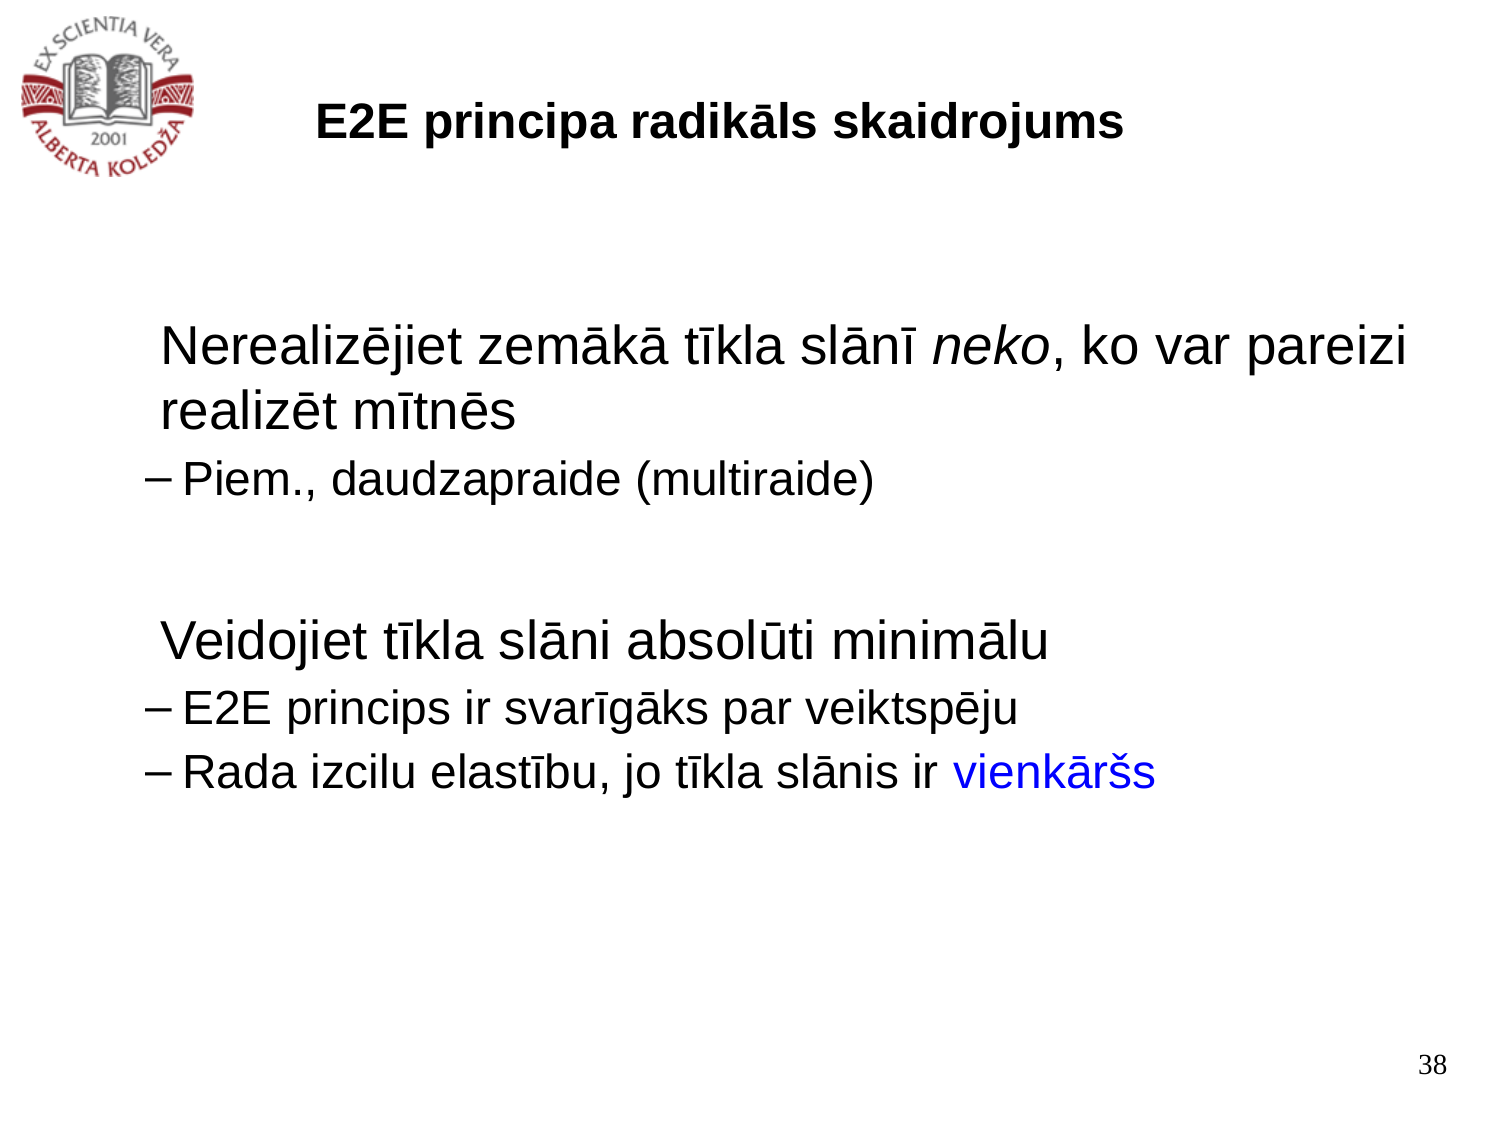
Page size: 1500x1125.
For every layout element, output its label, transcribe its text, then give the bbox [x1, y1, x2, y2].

title E2E principa radikāls skaidrojums [50, 62, 1374, 175]
list Nerealizējiet zemākā tīkla slānī neko, ko var pareizi realizēt mītnēs Piem., daudzapraide (multiraide) Veidojiet tīkla slāni absolūti minimālu E2E princips ir svarīgāks par veiktspēju Rada izcilu elastību, jo tīkla slānis ir vienkāršs [74, 200, 1463, 1101]
picture [21, 16, 194, 177]
